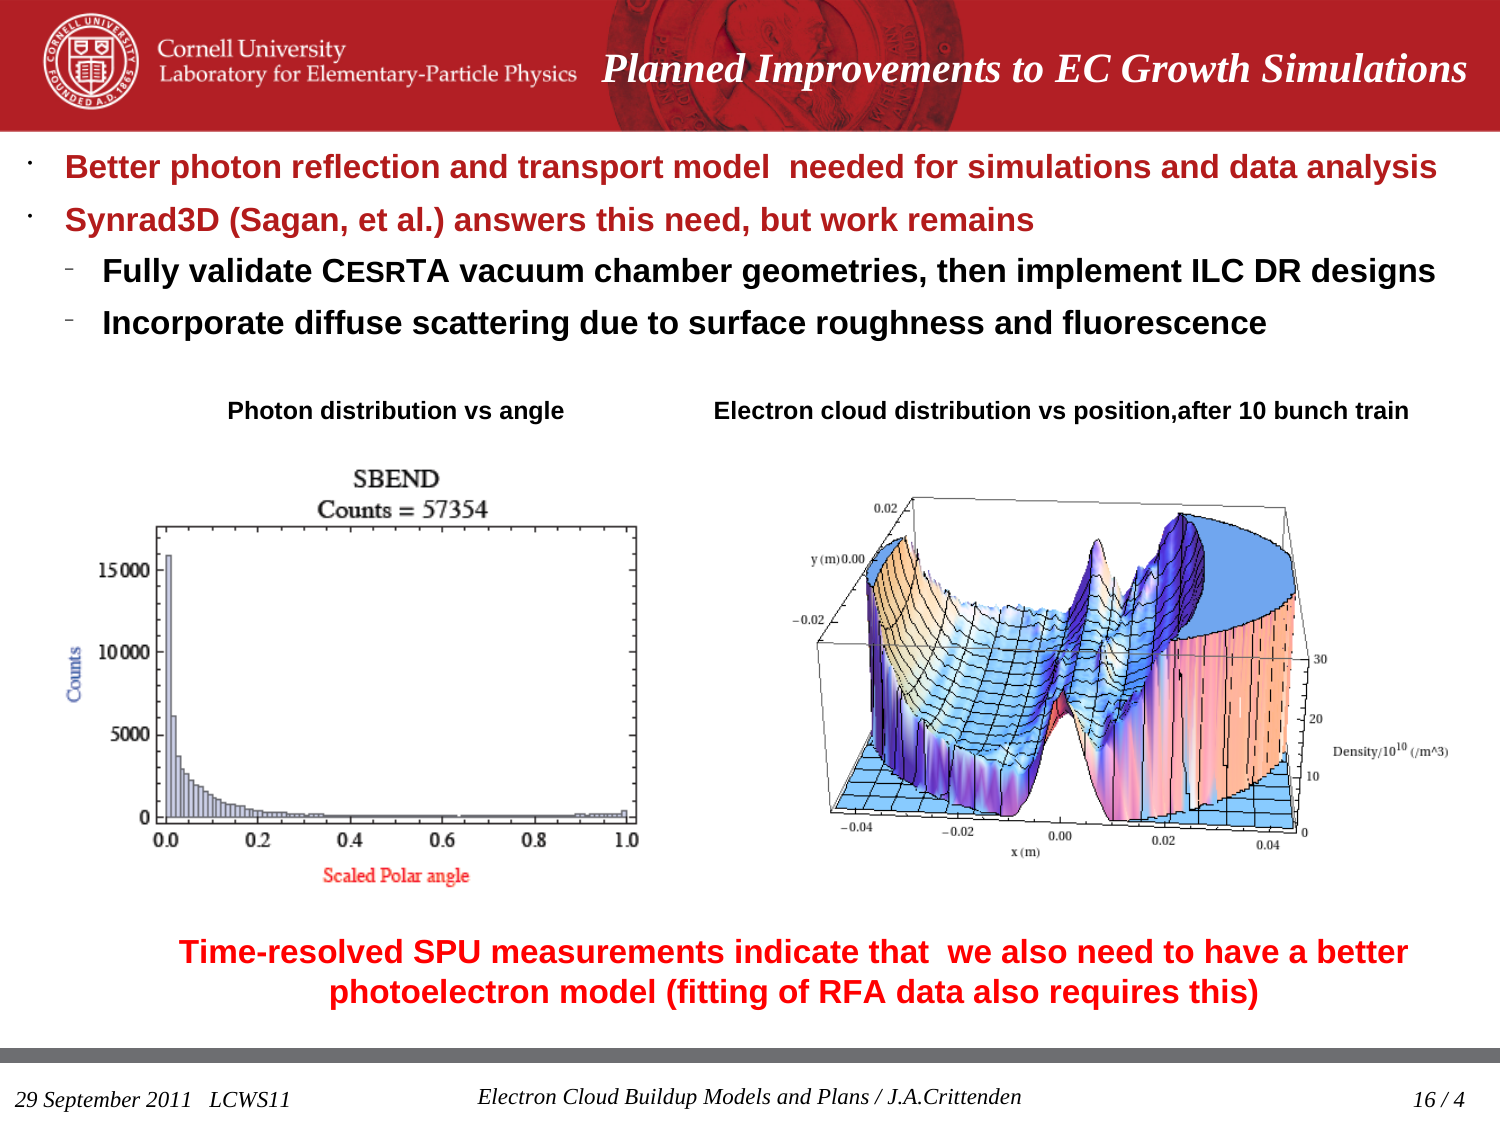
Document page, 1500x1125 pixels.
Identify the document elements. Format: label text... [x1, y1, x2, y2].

picture [0, 0, 1500, 132]
text_box Electron cloud distribution vs position,after 10 bunch train [624, 387, 1500, 494]
picture [792, 494, 1450, 899]
list Better photon reflection and transport model needed for simulations and data analysis Synrad3D (Sagan, et al.) answers this need, but work remains Fully validate CESRTA vacuum chamber geometries, then implement ILC DR designs Incorporate diffuse scattering due to surface roughness and fluorescence [12, 137, 1463, 376]
title Planned Improvements to EC Growth Simulations [491, 0, 1500, 113]
picture [31, 454, 663, 913]
text_box Time-resolved SPU measurements indicate that we also need to have a better photoelectron model (fitting of RFA data also requires this) [112, 930, 1449, 1051]
text_box Photon distribution vs angle [150, 386, 650, 448]
